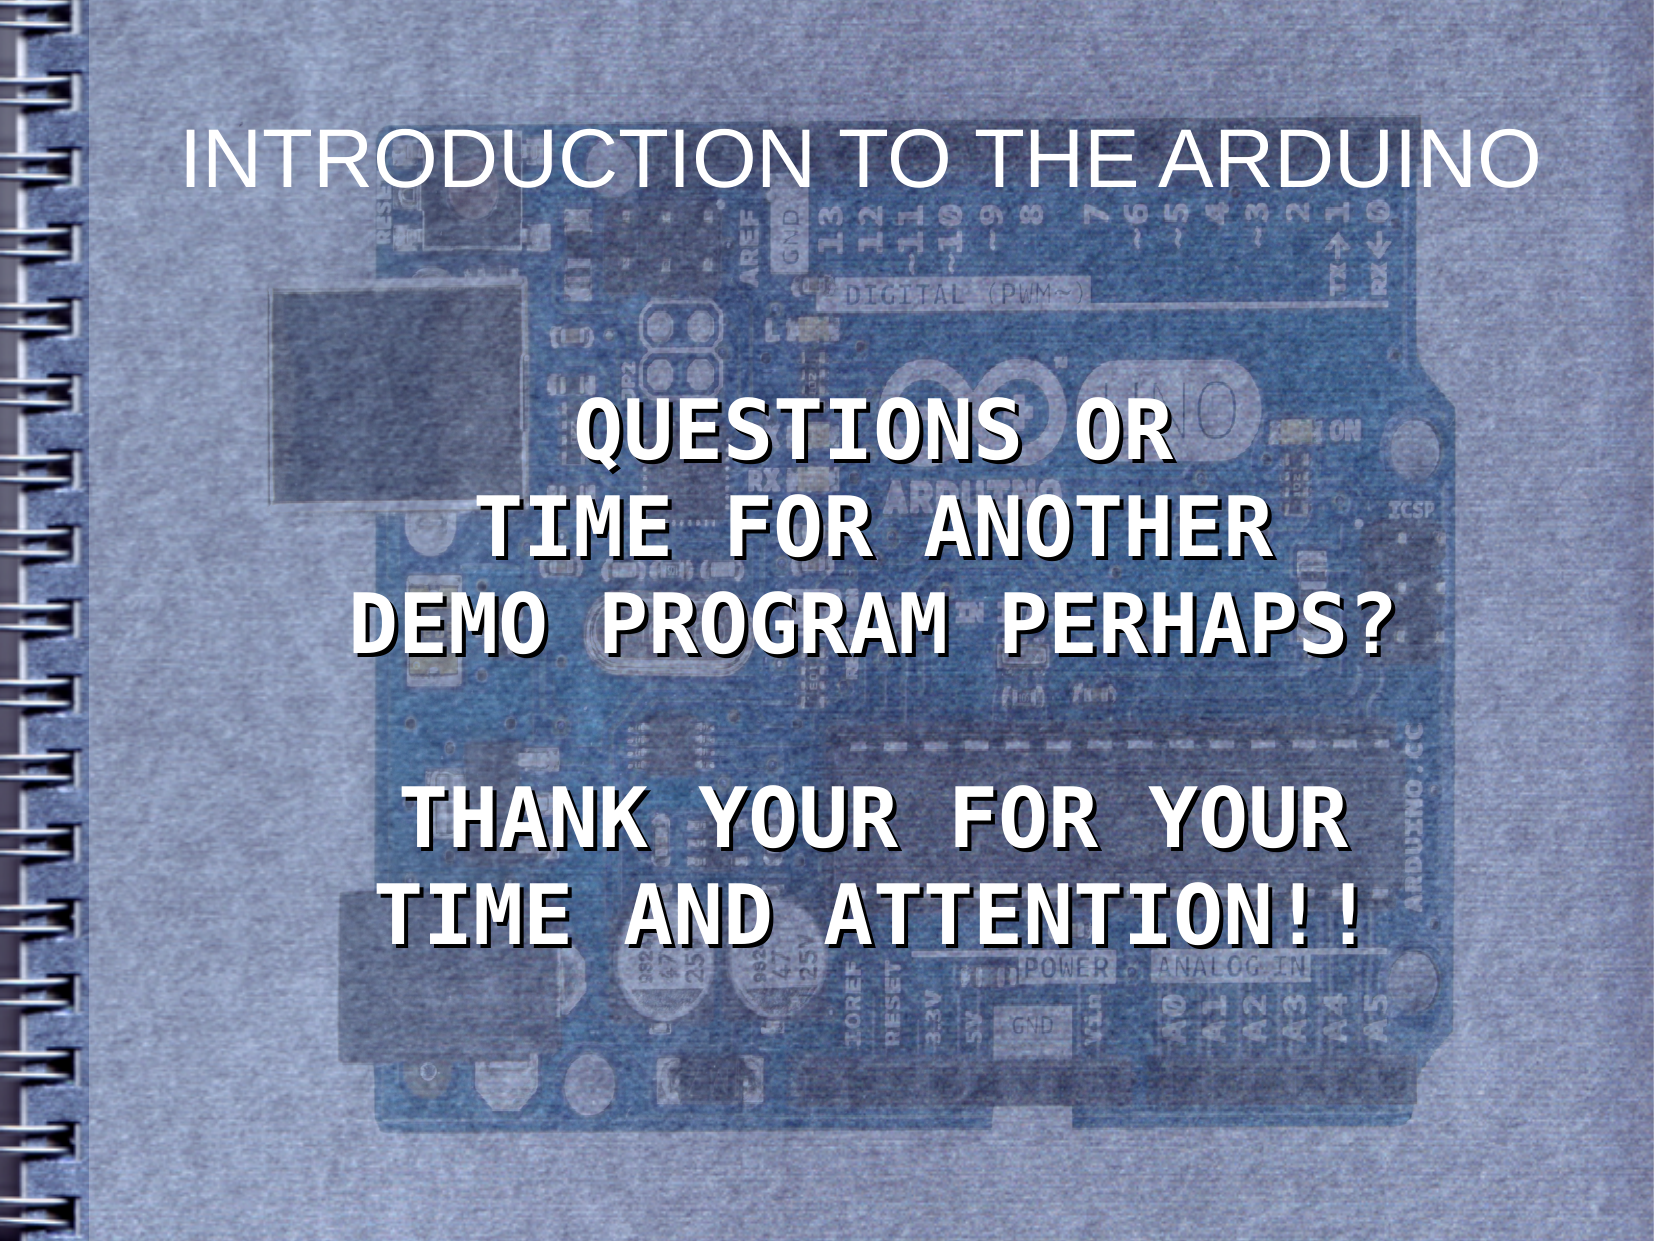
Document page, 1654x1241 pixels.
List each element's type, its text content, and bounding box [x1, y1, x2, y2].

picture [0, 0, 1654, 1241]
text_box INTRODUCTION TO THE ARDUINO [165, 75, 1561, 286]
text_box QUESTIONS OR TIME FOR ANOTHER DEMO PROGRAM PERHAPS? THANK YOUR FOR YOUR TIME AND ATTENTION!! [153, 375, 1594, 972]
